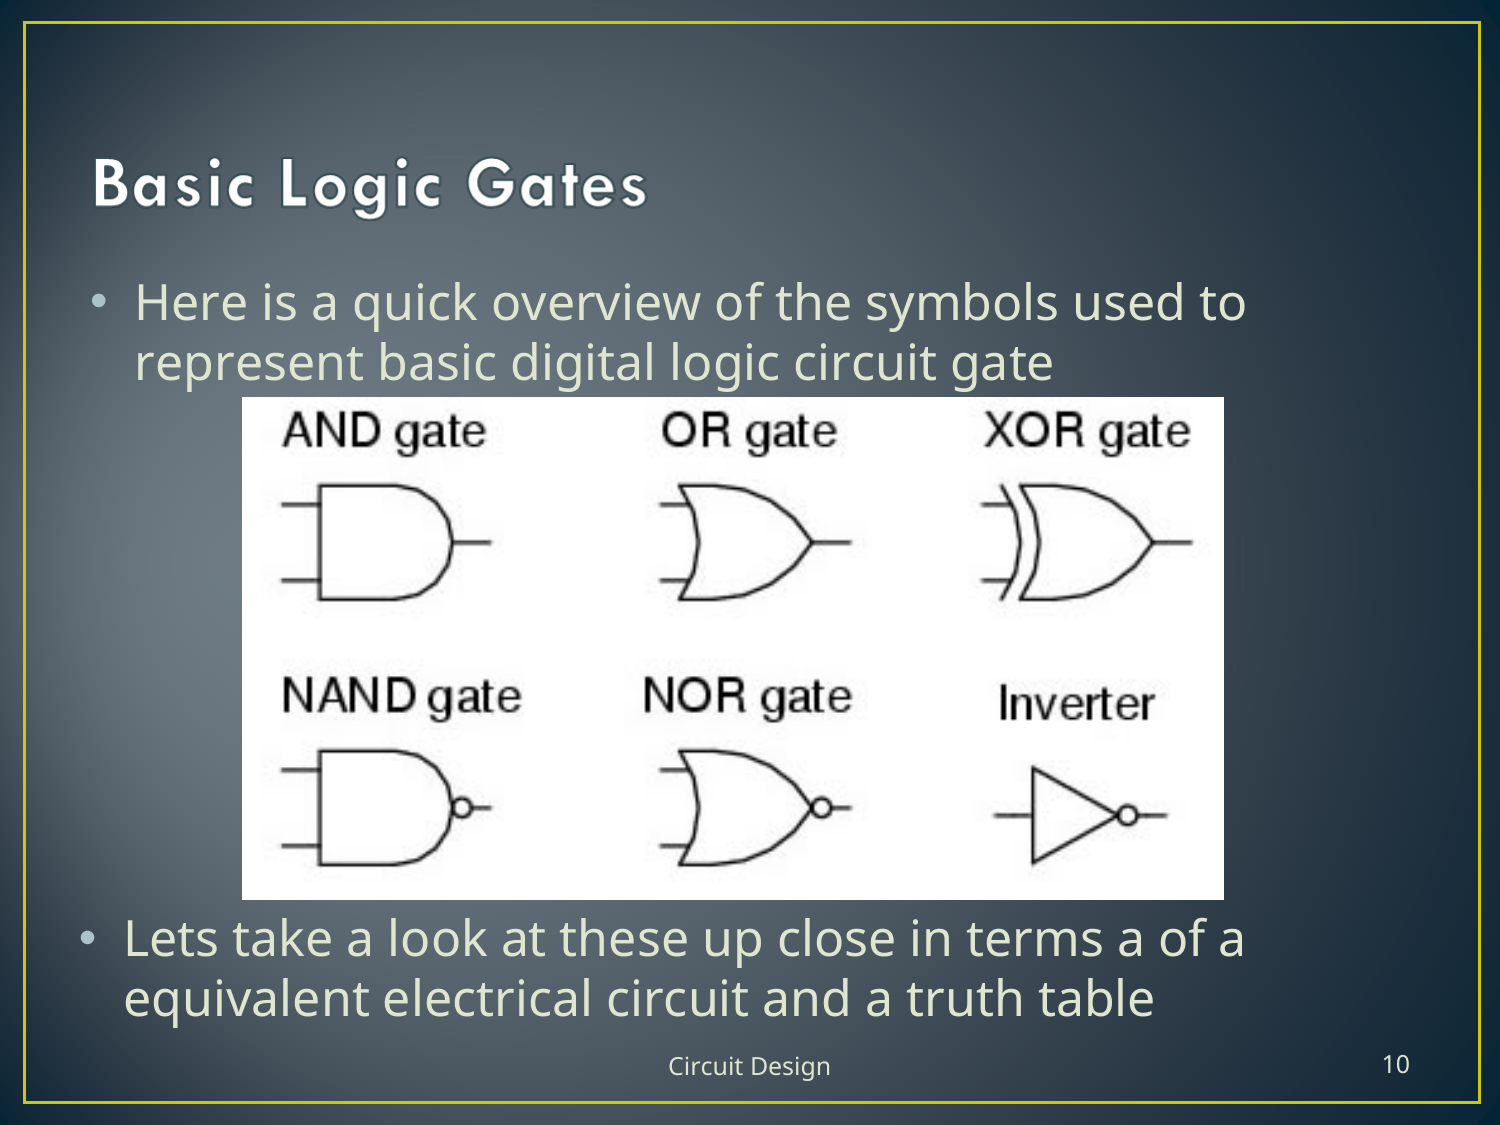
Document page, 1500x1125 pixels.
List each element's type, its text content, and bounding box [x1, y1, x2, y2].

text_box [45, 45, 1426, 272]
text_box <number> [1074, 1035, 1426, 1096]
text_box Circuit Design [464, 1046, 1036, 1096]
text_box Lets take a look at these up close in terms a of a equivalent electrical circuit and a truth table [64, 899, 1413, 1046]
list Here is a quick overview of the symbols used to represent basic digital logic circuit gate [74, 262, 1424, 409]
picture [0, 0, 1500, 1125]
